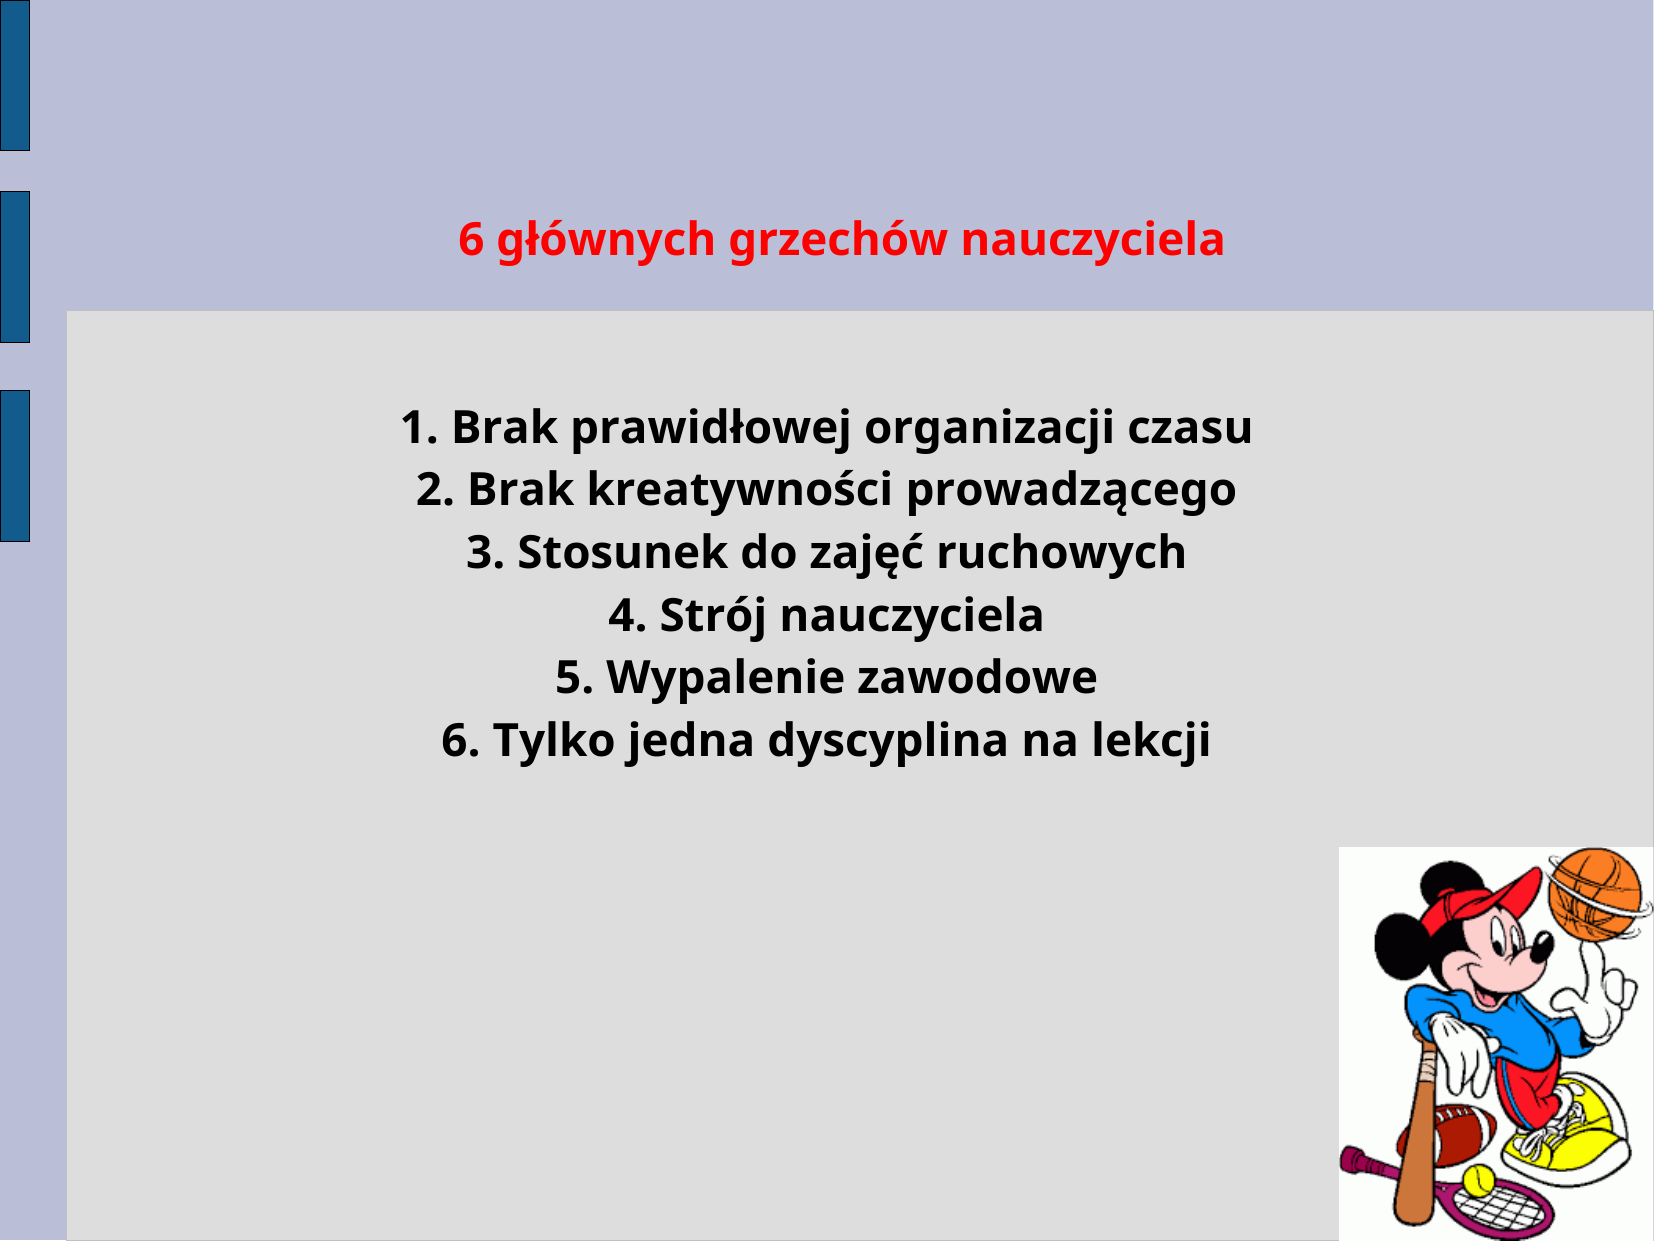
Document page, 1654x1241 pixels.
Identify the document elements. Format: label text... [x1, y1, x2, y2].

picture [1339, 847, 1654, 1241]
list 6 głównych grzechów nauczyciela 1. Brak prawidłowej organizacji czasu 2. Brak kreatywności prowadzącego 3. Stosunek do zajęć ruchowych 4. Strój nauczyciela 5. Wypalenie zawodowe 6. Tylko jedna dyscyplina na lekcji [82, 206, 1571, 1109]
